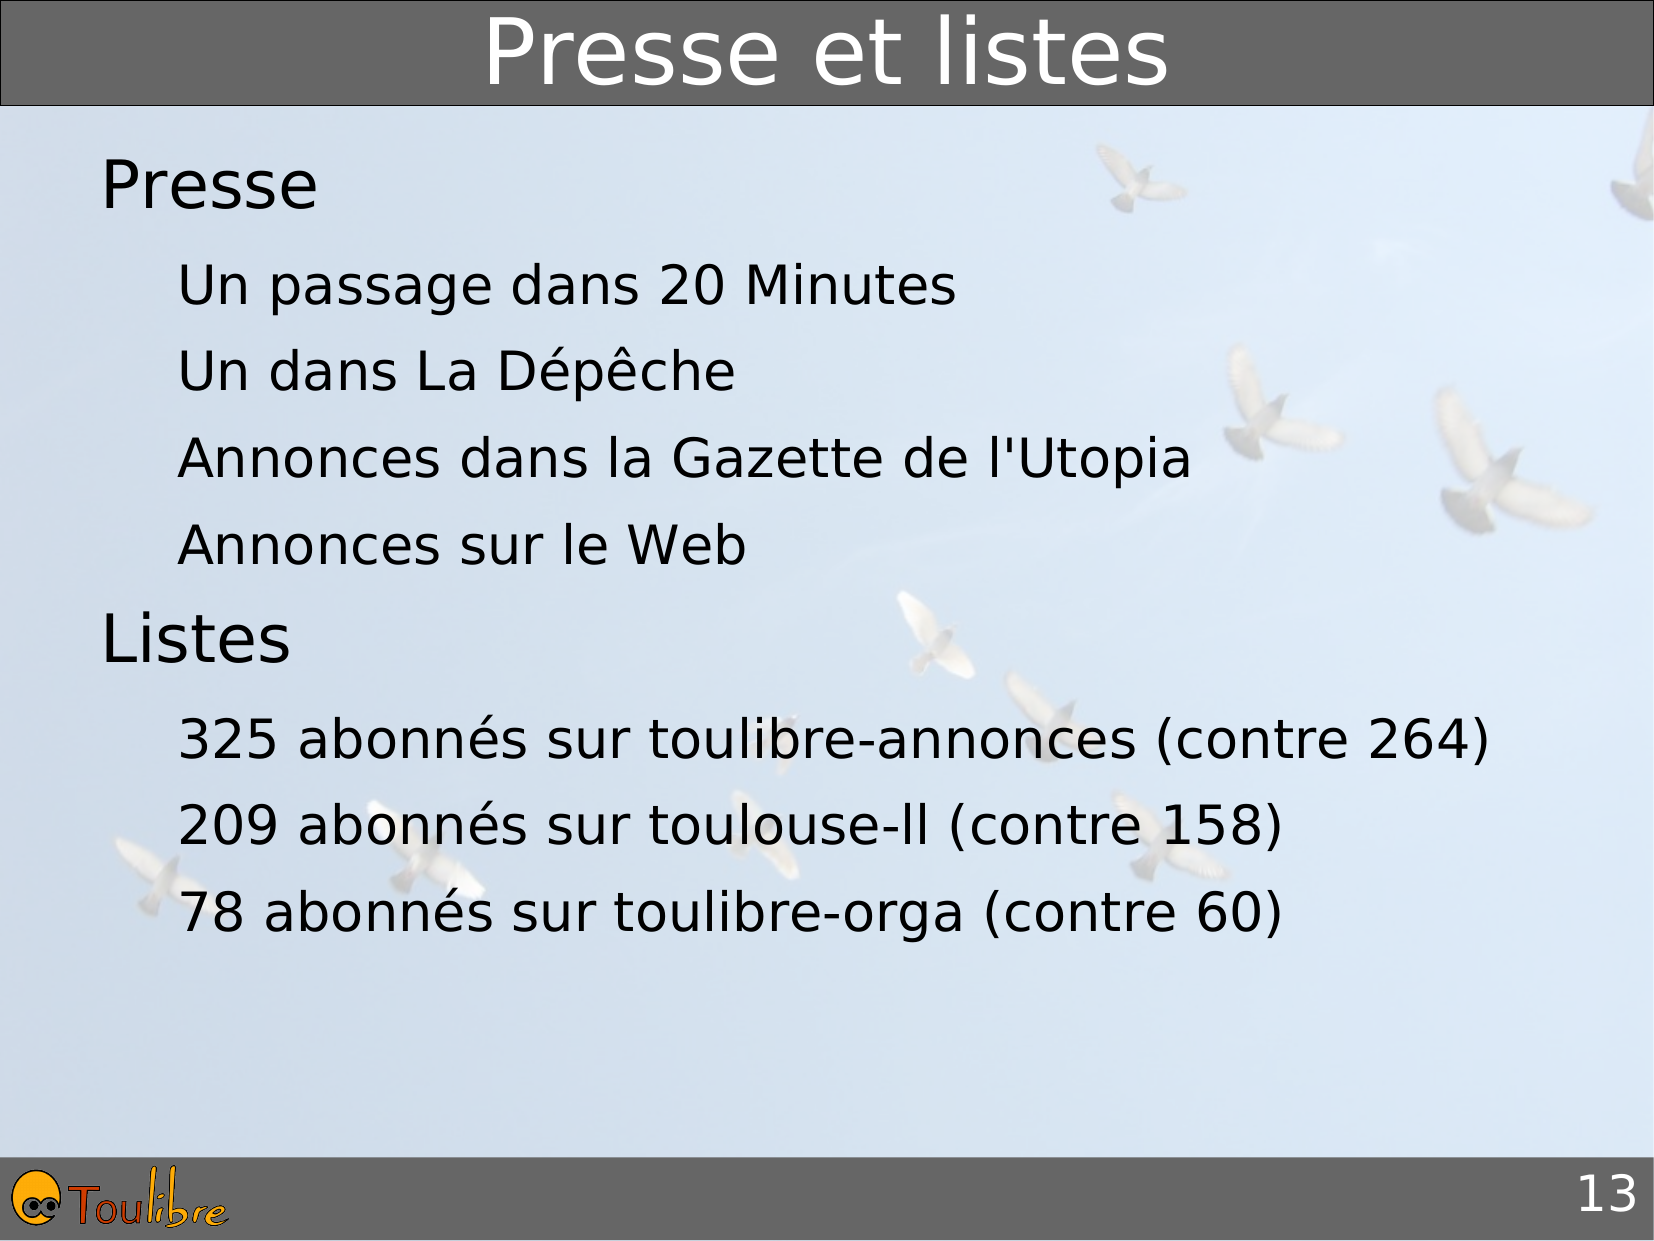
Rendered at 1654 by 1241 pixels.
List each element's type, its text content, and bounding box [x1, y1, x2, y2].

picture [11, 1165, 229, 1228]
title Presse et listes [0, 0, 1654, 107]
list Presse Un passage dans 20 Minutes Un dans La Dépêche Annonces dans la Gazette de l'Utopia Annonces sur le Web Listes 325 abonnés sur toulibre-annonces (contre 264) 209 abonnés sur toulouse-ll (contre 158) 78 abonnés sur toulibre-orga (contre 60) [82, 146, 1571, 1094]
